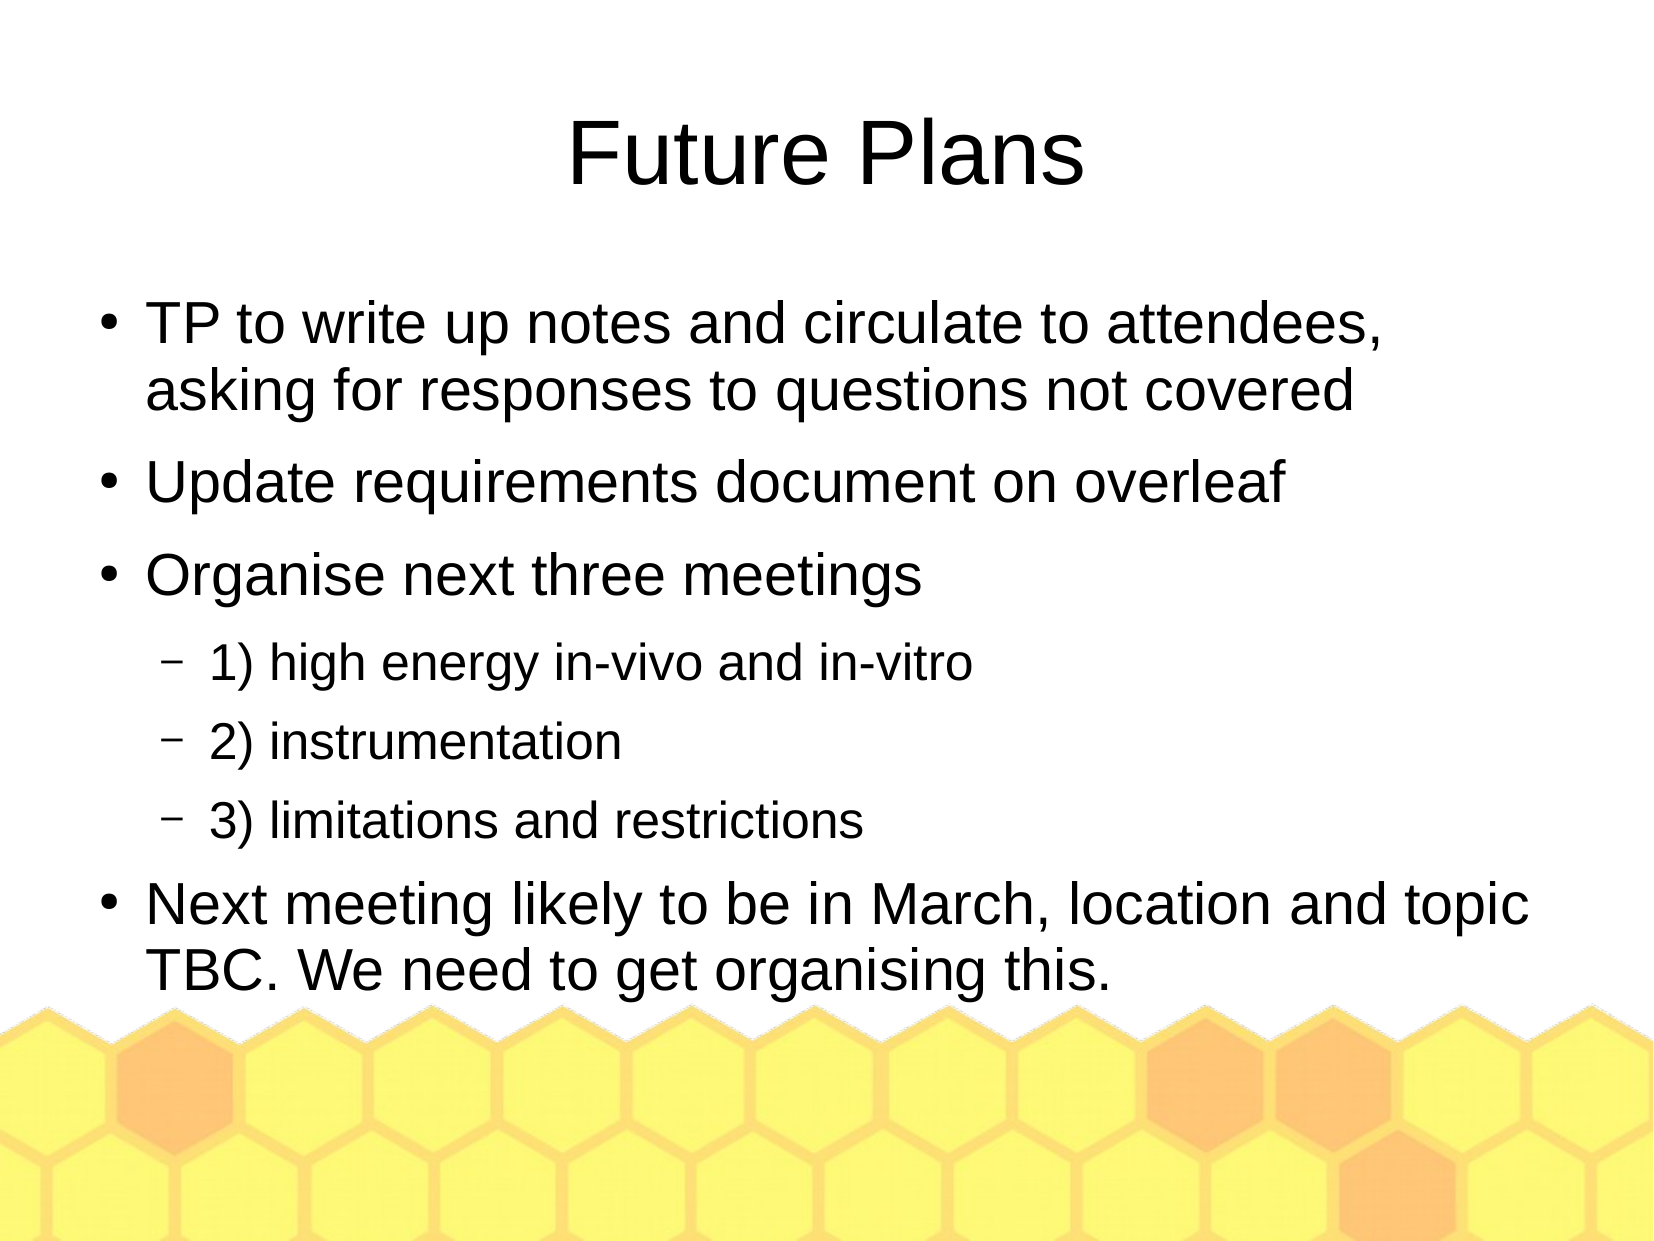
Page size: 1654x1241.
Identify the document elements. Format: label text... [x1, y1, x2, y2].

list TP to write up notes and circulate to attendees, asking for responses to questions not covered Update requirements document on overleaf Organise next three meetings 1) high energy in-vivo and in-vitro 2) instrumentation 3) limitations and restrictions Next meeting likely to be in March, location and topic TBC. We need to get organising this. [82, 290, 1571, 1010]
title Future Plans [82, 49, 1571, 257]
picture [0, 1001, 1654, 1241]
